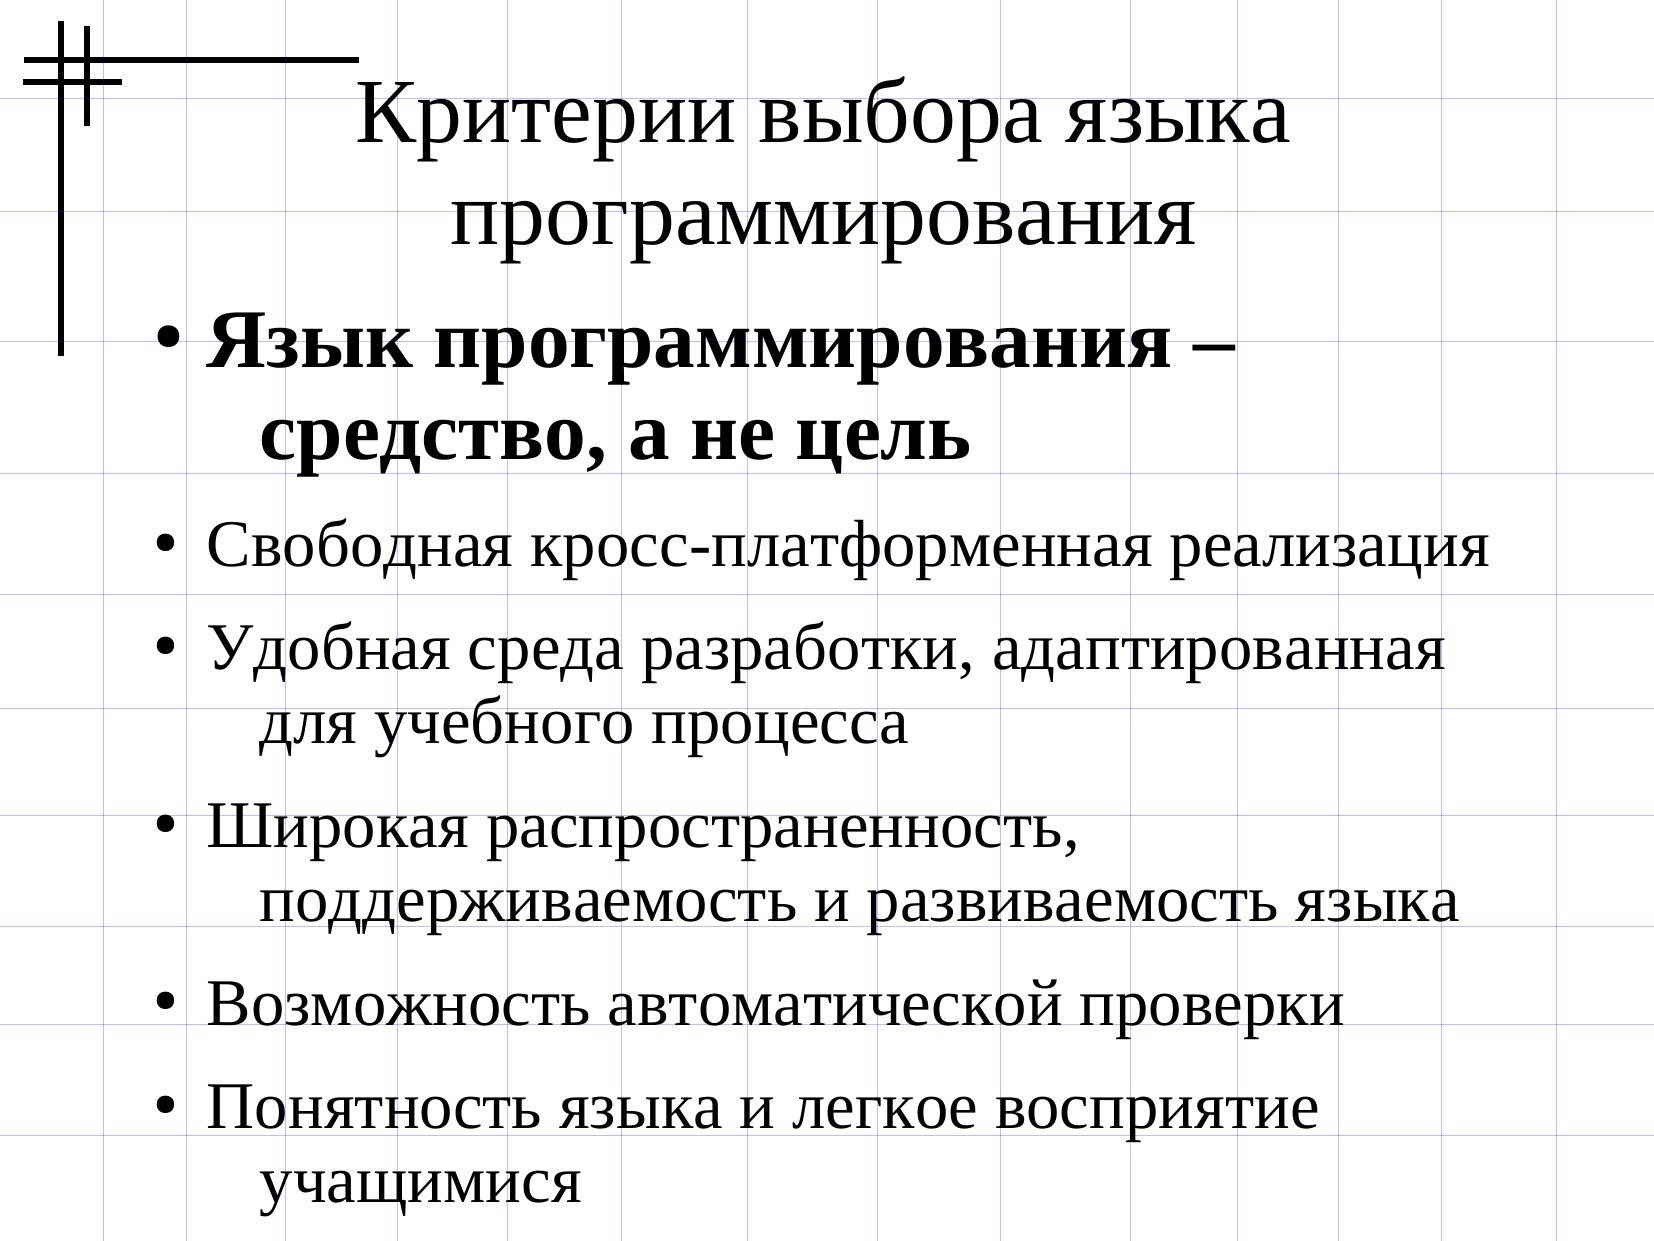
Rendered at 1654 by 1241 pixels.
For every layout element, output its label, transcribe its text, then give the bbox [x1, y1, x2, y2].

list Язык программирования – средство, а не цель Свободная кросс-платформенная реализация Удобная среда разработки, адаптированная для учебного процесса Широкая распространенность, поддерживаемость и развиваемость языка Возможность автоматической проверки Понятность языка и легкое восприятие учащимися [118, 292, 1531, 1218]
title Критерии выбора языка программирования [118, 59, 1531, 267]
